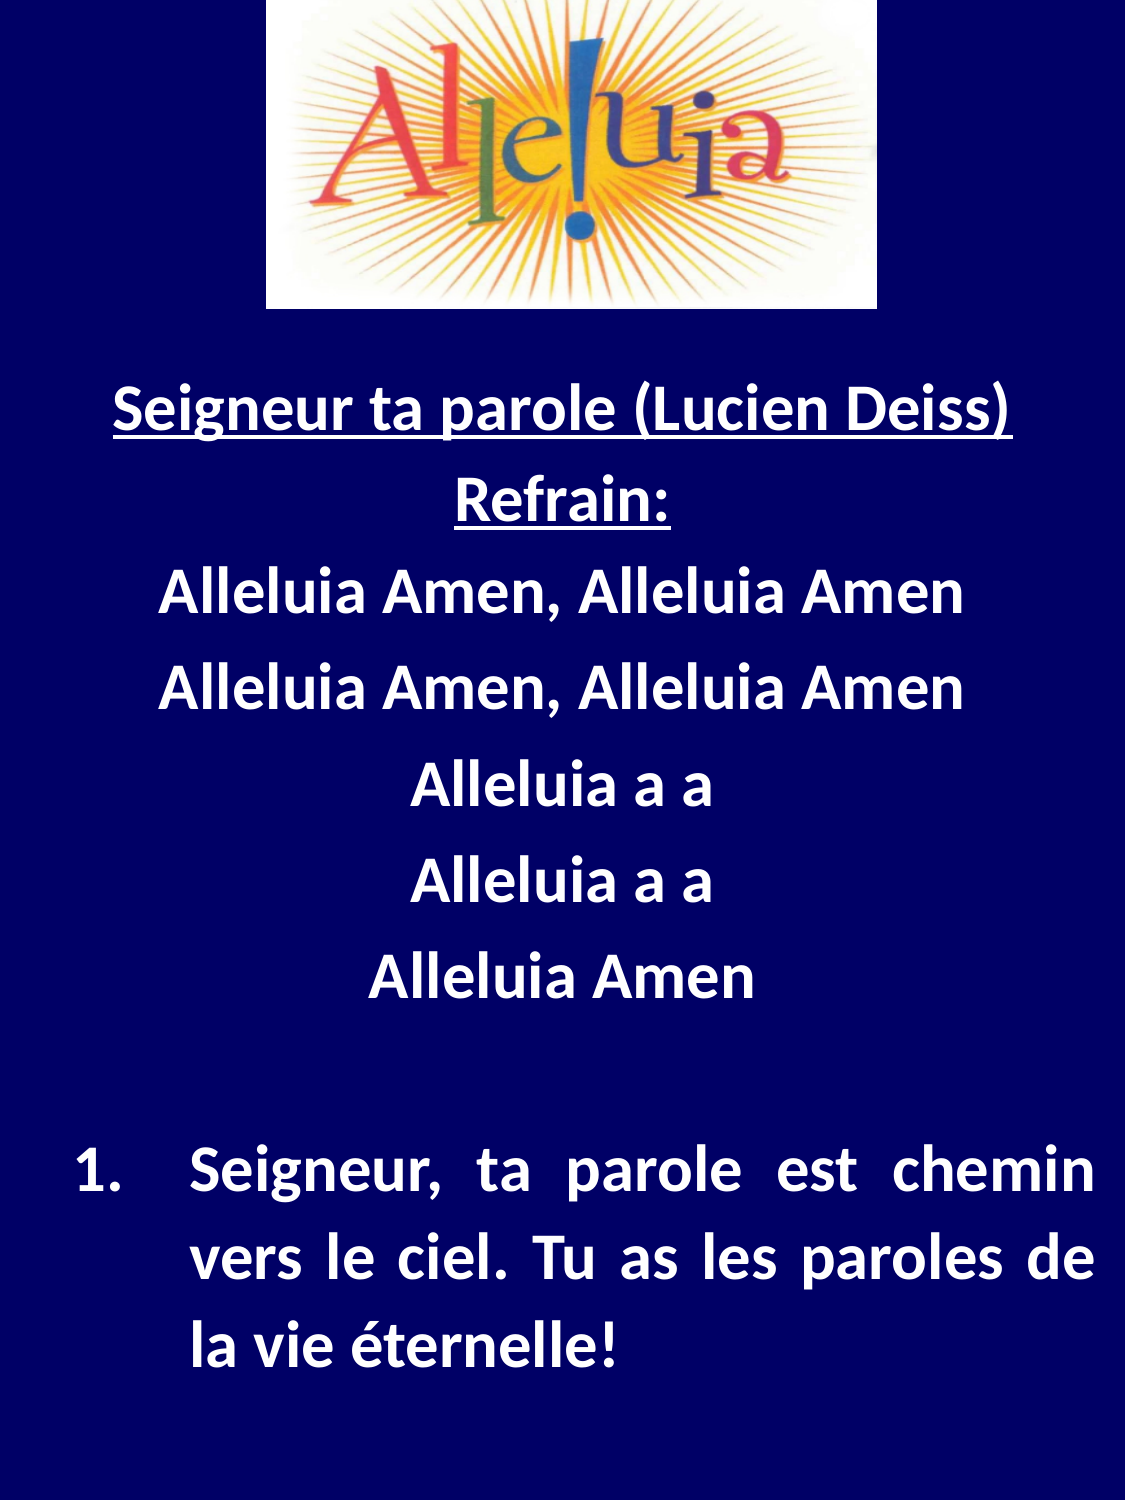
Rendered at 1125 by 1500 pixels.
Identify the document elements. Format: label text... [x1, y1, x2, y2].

picture [266, 0, 877, 309]
text_box Seigneur ta parole (Lucien Deiss) Refrain: Alleluia Amen, Alleluia Amen Alleluia Amen, Alleluia Amen Alleluia a a Alleluia a a Alleluia Amen Seigneur, ta parole est chemin vers le ciel. Tu as les paroles de la vie éternelle! [13, 173, 1112, 1454]
